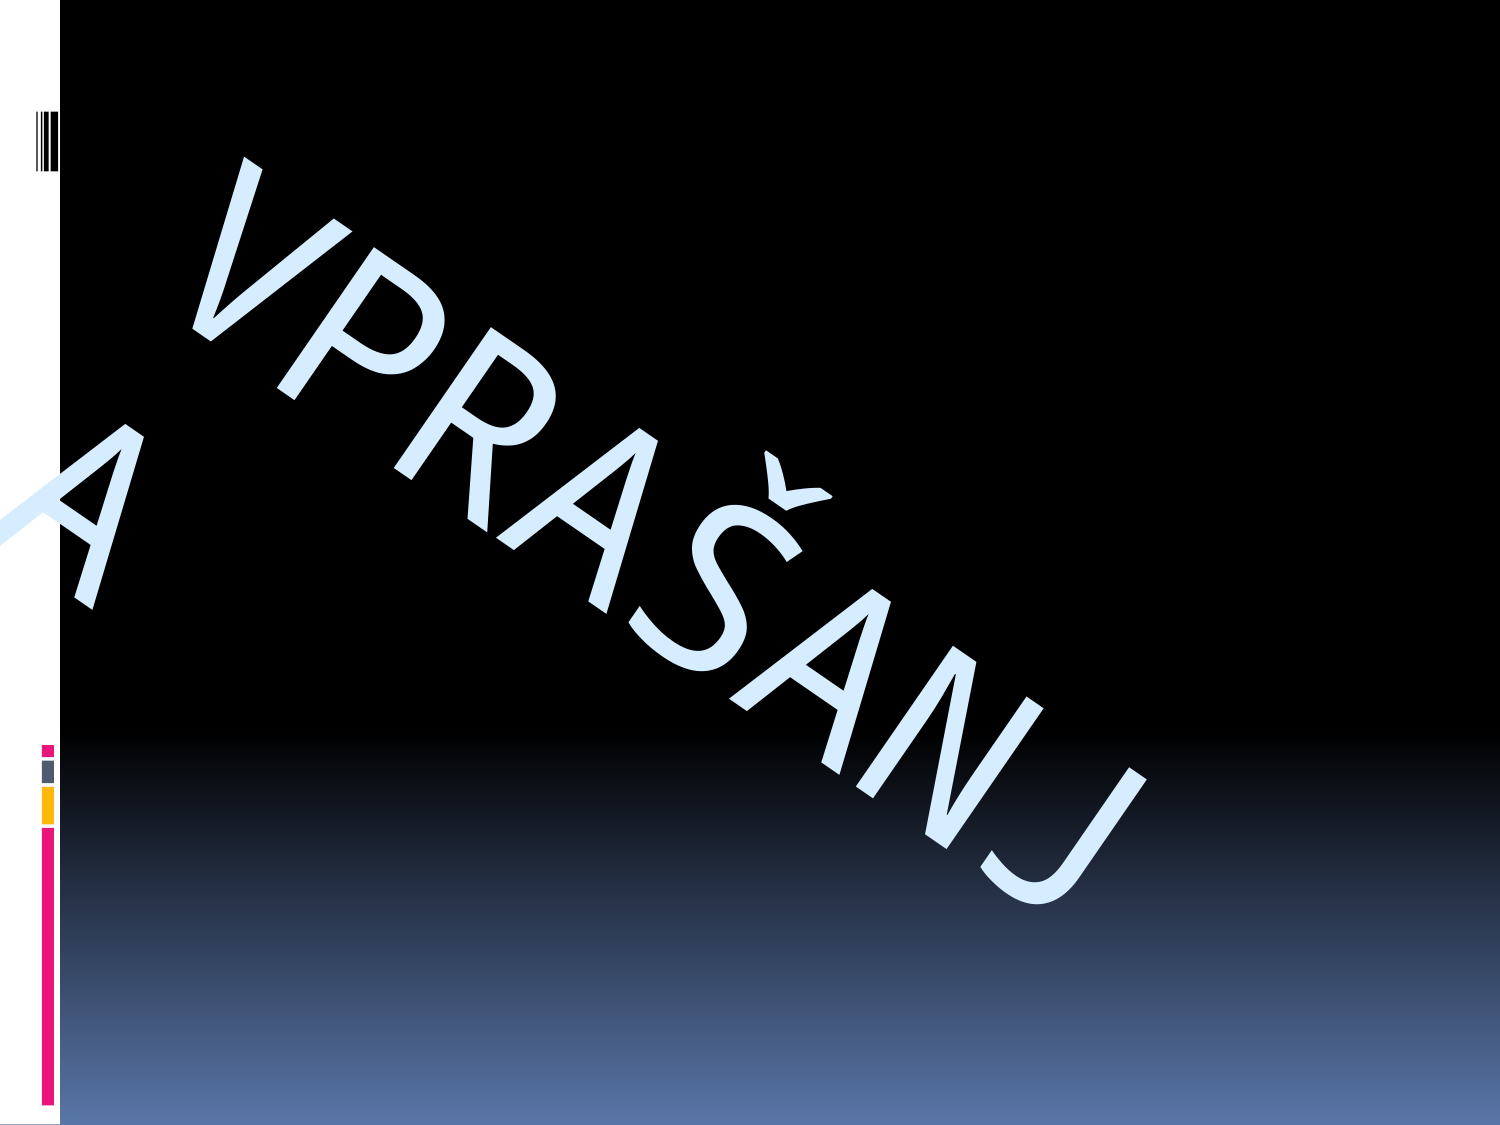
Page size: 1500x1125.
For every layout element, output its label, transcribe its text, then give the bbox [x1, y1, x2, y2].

title VPRAŠANJA [185, 82, 1320, 932]
